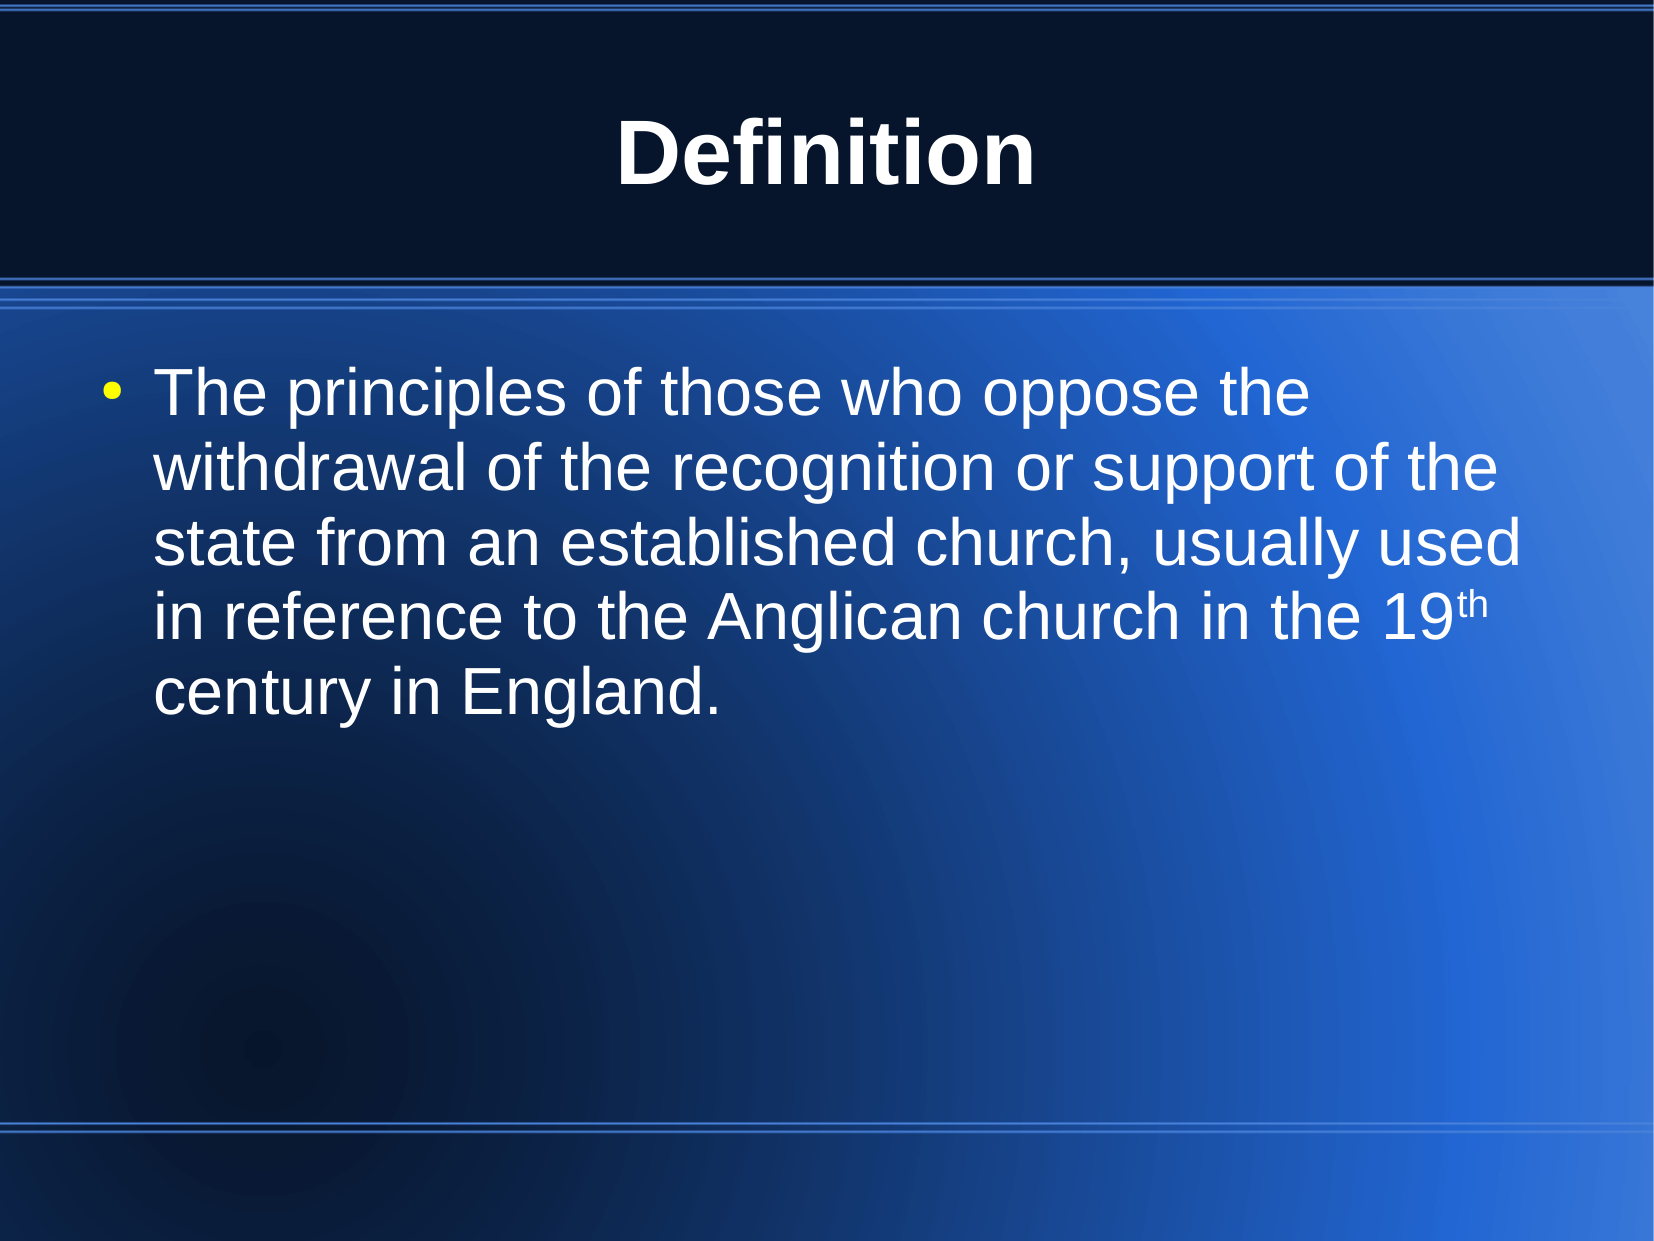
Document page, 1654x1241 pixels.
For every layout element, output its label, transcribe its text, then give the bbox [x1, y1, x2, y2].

picture [0, 0, 1654, 1241]
list The principles of those who oppose the withdrawal of the recognition or support of the state from an established church, usually used in reference to the Anglican church in the 19th century in England. [82, 355, 1571, 1043]
title Definition [82, 56, 1571, 250]
